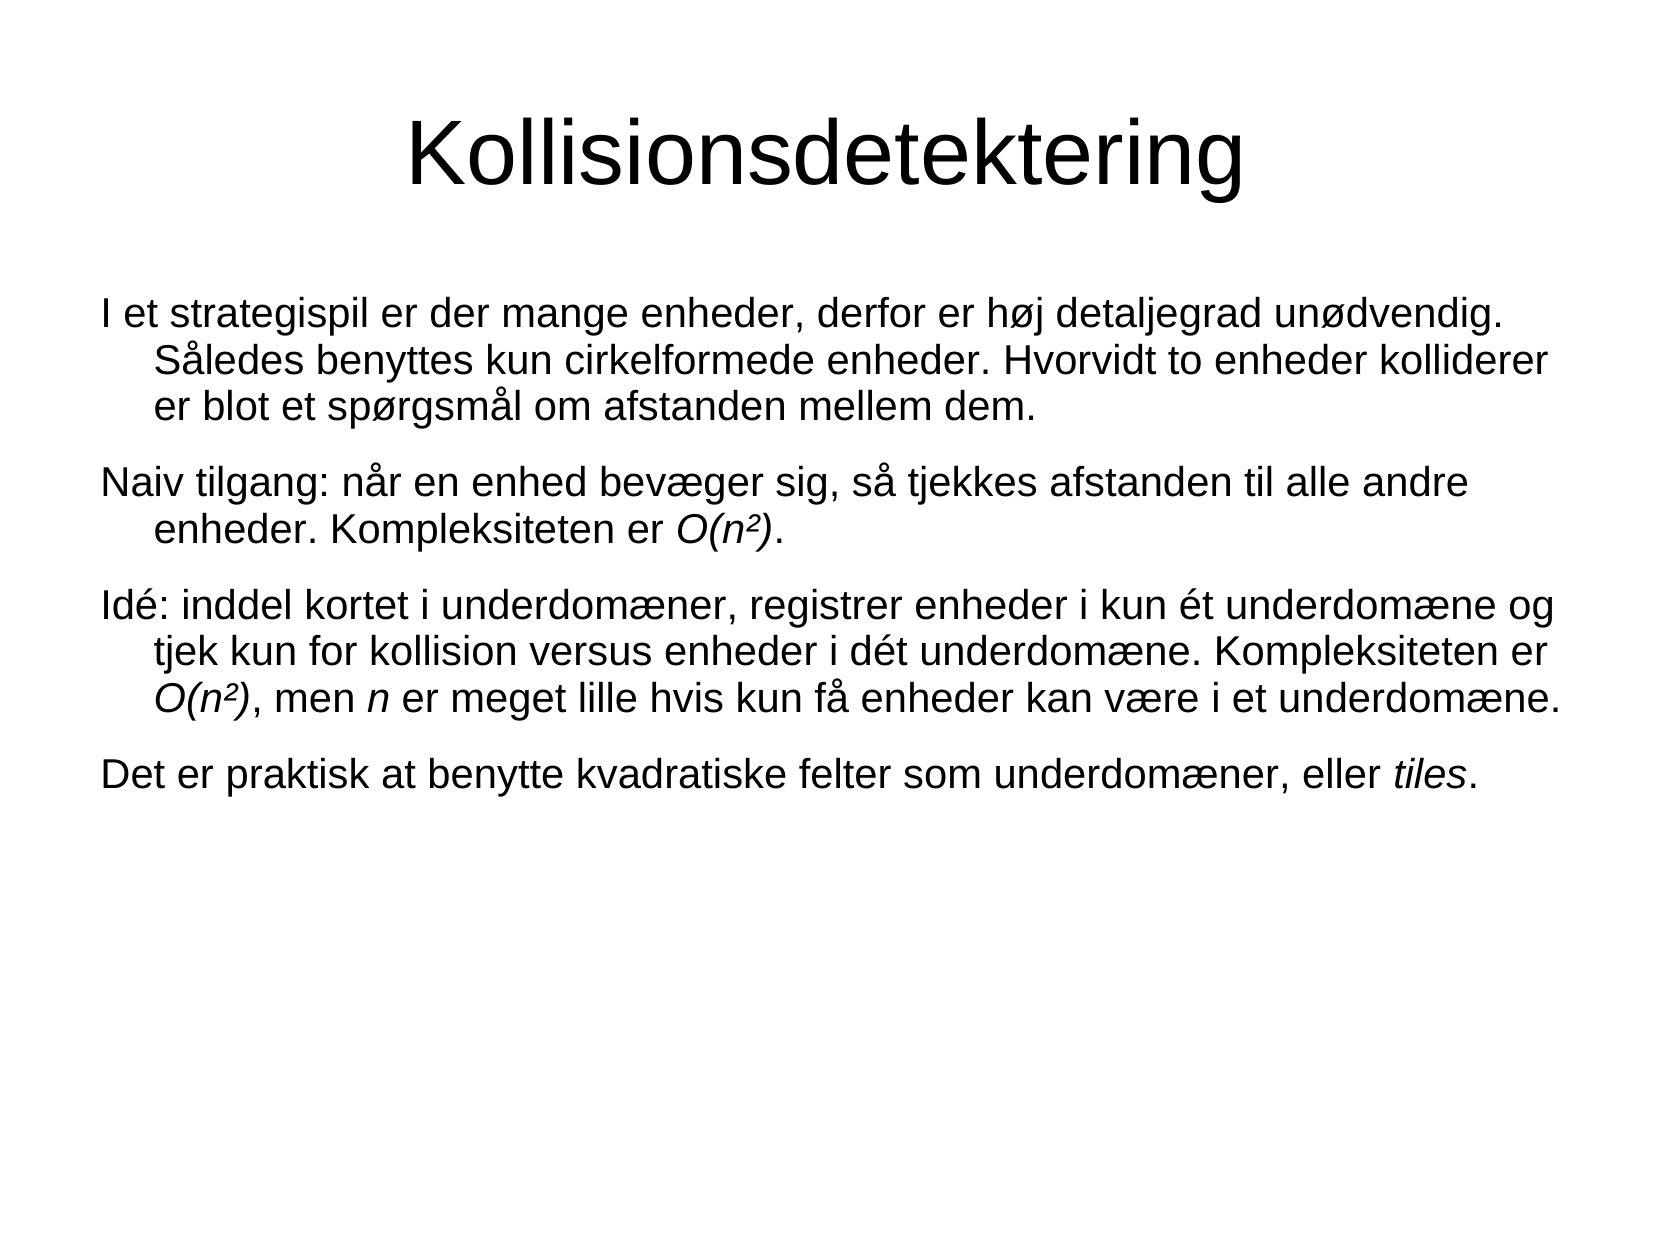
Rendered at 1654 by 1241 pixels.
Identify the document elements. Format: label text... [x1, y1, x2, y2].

title Kollisionsdetektering [82, 49, 1571, 257]
list I et strategispil er der mange enheder, derfor er høj detaljegrad unødvendig. Således benyttes kun cirkelformede enheder. Hvorvidt to enheder kolliderer er blot et spørgsmål om afstanden mellem dem. Naiv tilgang: når en enhed bevæger sig, så tjekkes afstanden til alle andre enheder. Kompleksiteten er O(n²). Idé: inddel kortet i underdomæner, registrer enheder i kun ét underdomæne og tjek kun for kollision versus enheder i dét underdomæne. Kompleksiteten er O(n²), men n er meget lille hvis kun få enheder kan være i et underdomæne. Det er praktisk at benytte kvadratiske felter som underdomæner, eller tiles. [82, 290, 1571, 1109]
